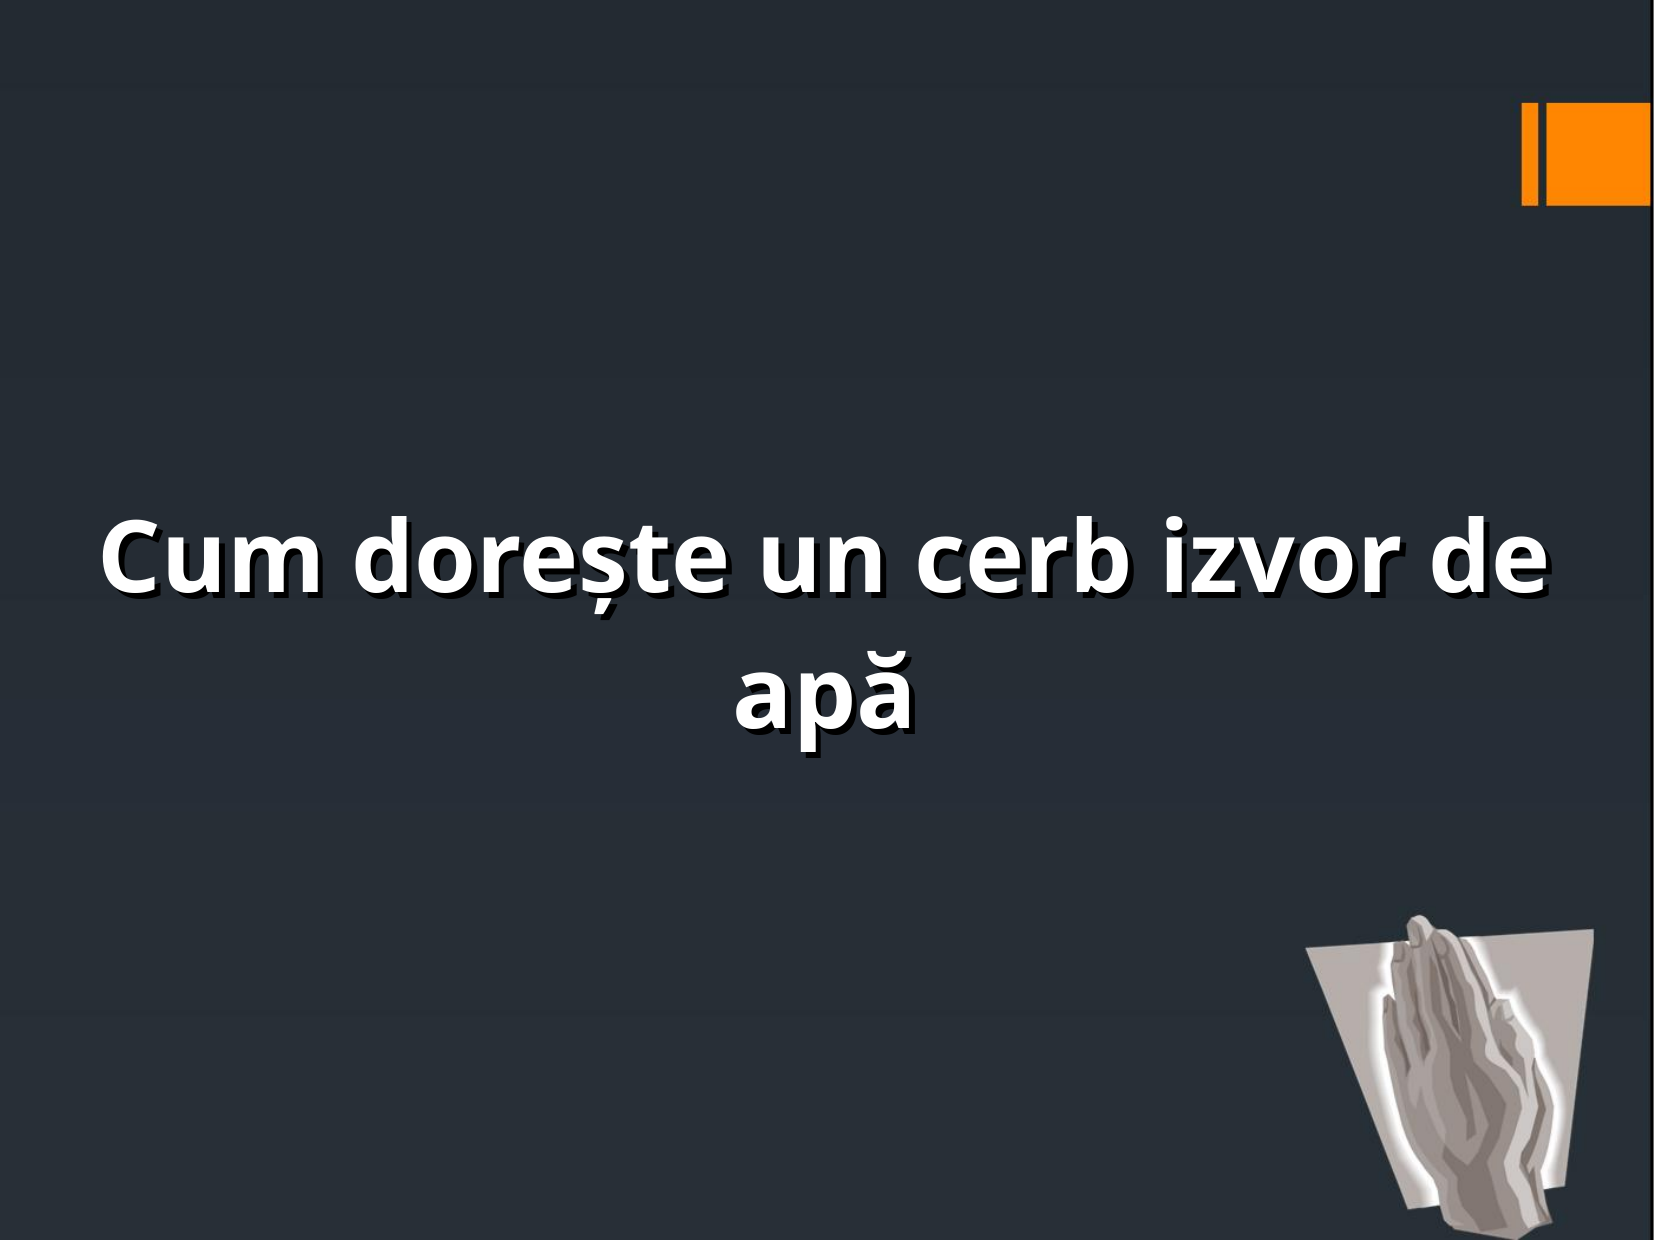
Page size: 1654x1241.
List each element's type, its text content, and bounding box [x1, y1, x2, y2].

picture [0, 0, 1654, 1240]
text_box Cum doreşte un cerb izvor de apă [75, 455, 1576, 788]
